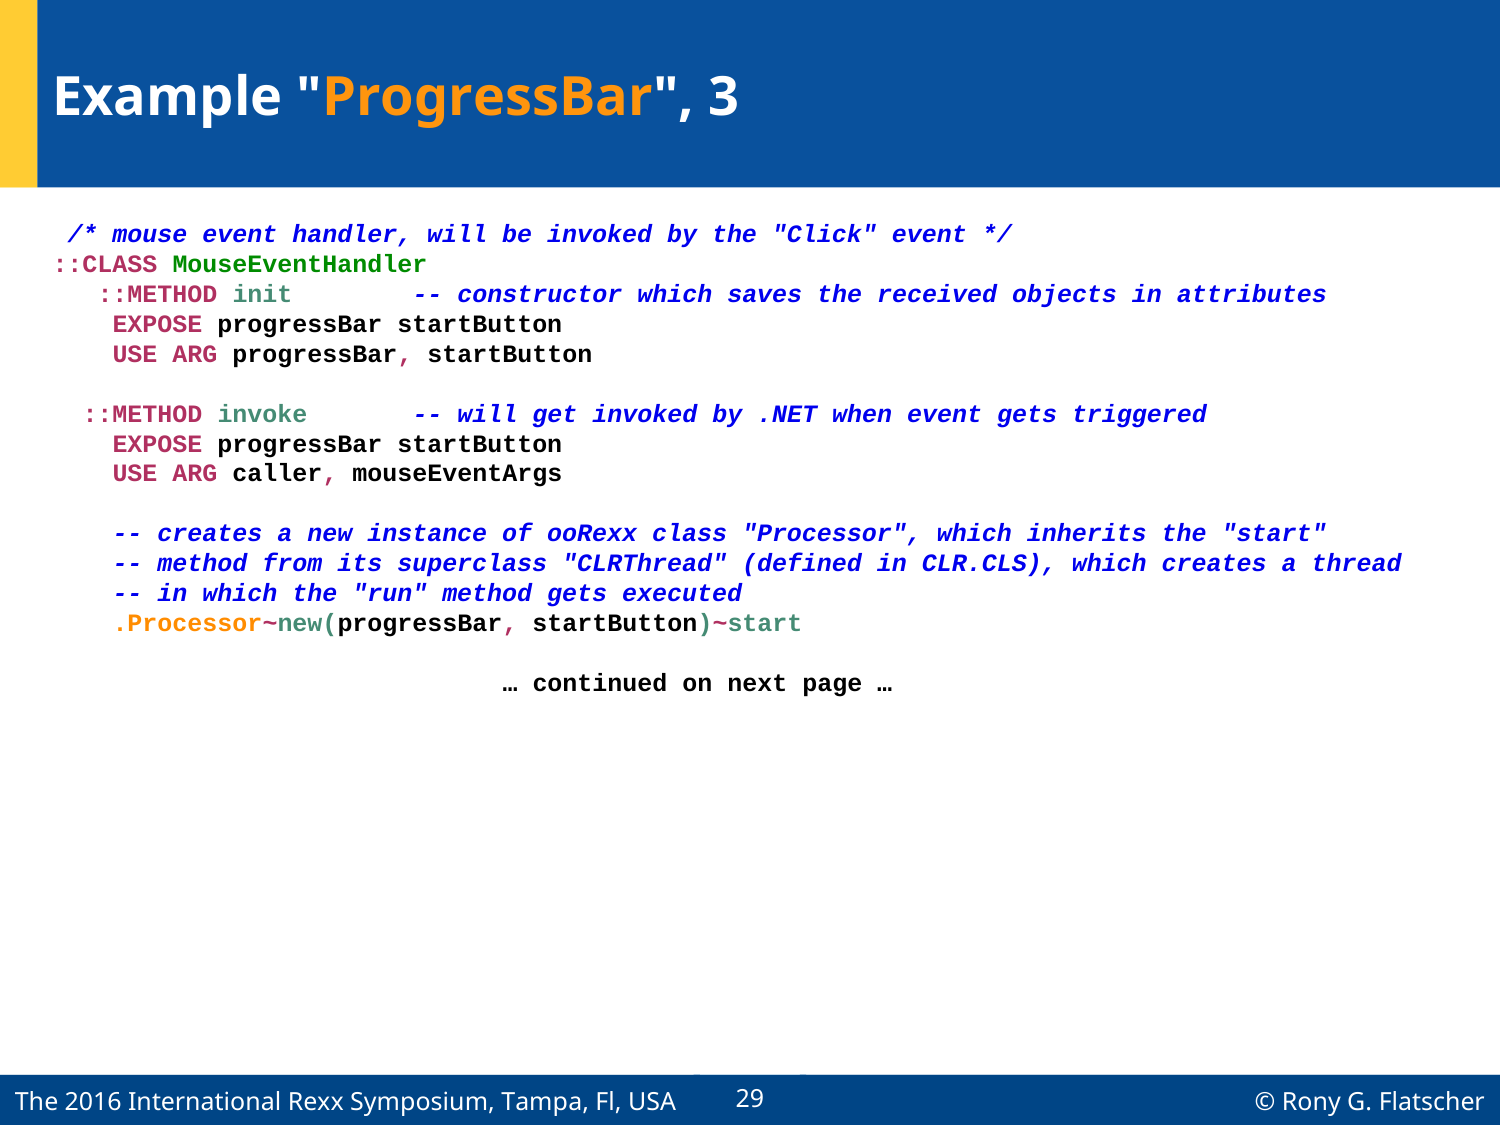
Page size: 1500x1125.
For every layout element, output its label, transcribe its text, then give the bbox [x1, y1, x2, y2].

text_box /* mouse event handler, will be invoked by the "Click" event */ ::CLASS MouseEventHandler ::METHOD init -- constructor which saves the received objects in attributes EXPOSE progressBar startButton USE ARG progressBar, startButton ::METHOD invoke -- will get invoked by .NET when event gets triggered EXPOSE progressBar startButton USE ARG caller, mouseEventArgs -- creates a new instance of ooRexx class "Processor", which inherits the "start" -- method from its superclass "CLRThread" (defined in CLR.CLS), which creates a thread -- in which the "run" method gets executed .Processor~new(progressBar, startButton)~start … continued on next page … [37, 179, 1456, 705]
title Example "ProgressBar", 3 [37, 0, 1500, 188]
